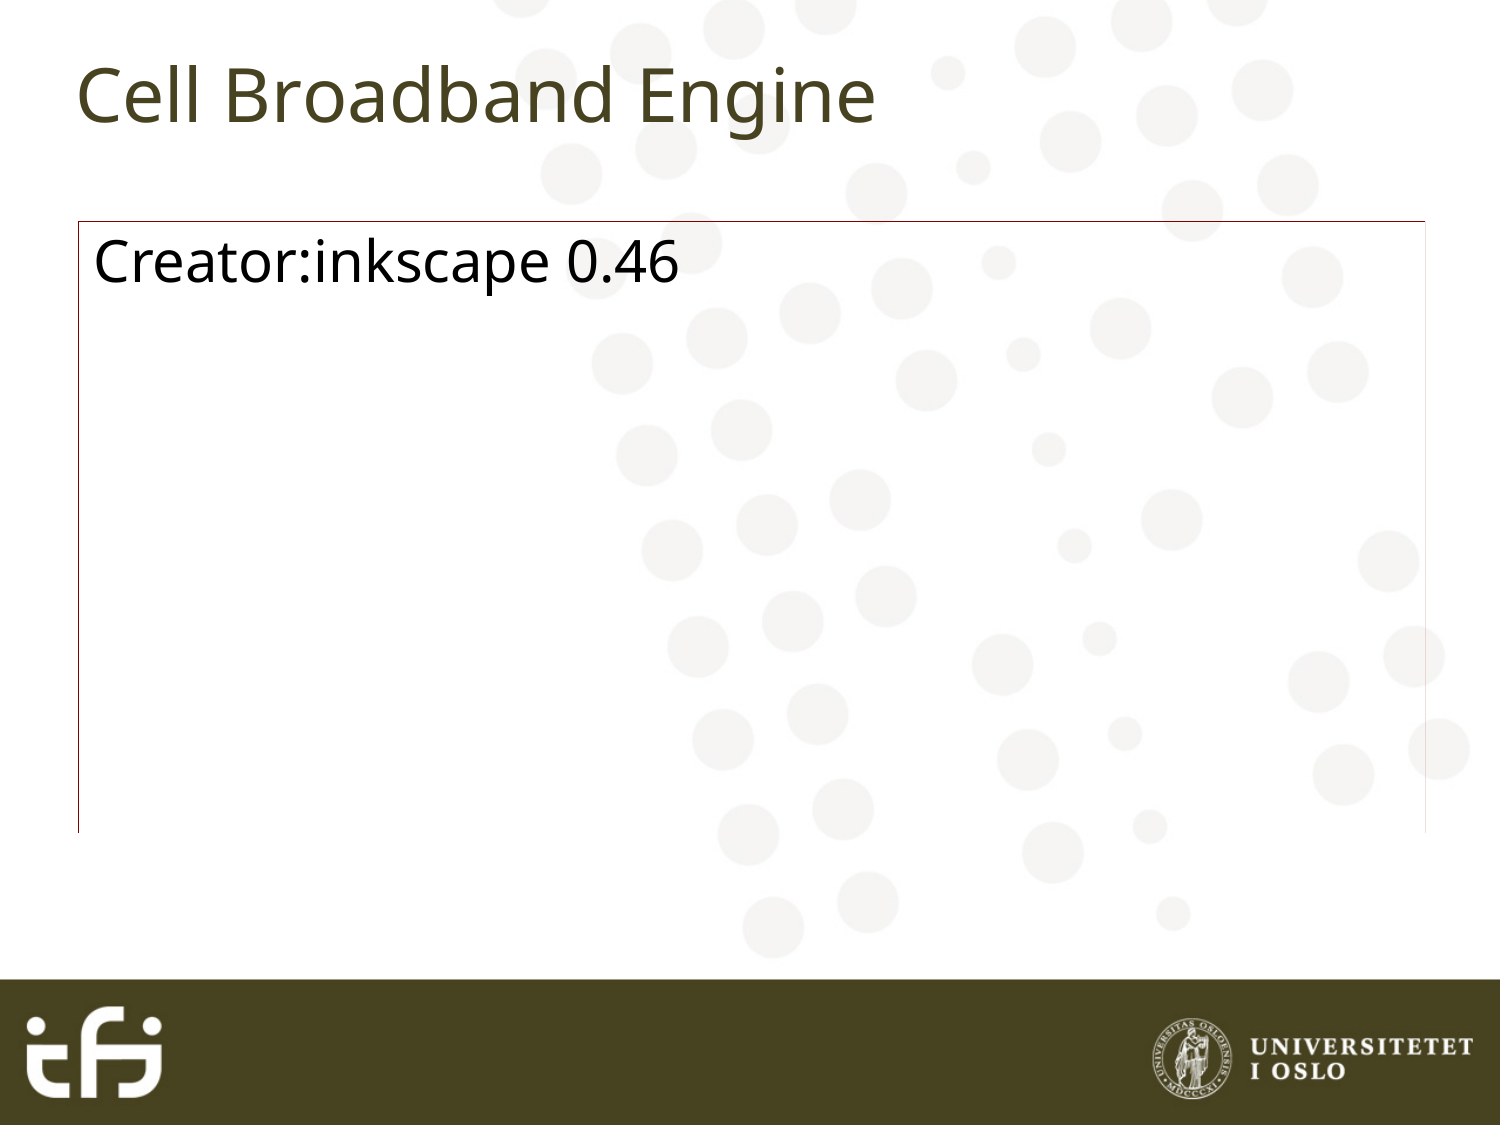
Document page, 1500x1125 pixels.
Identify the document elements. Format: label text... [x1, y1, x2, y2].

title Cell Broadband Engine [75, 40, 1426, 146]
picture [0, 0, 1500, 1125]
